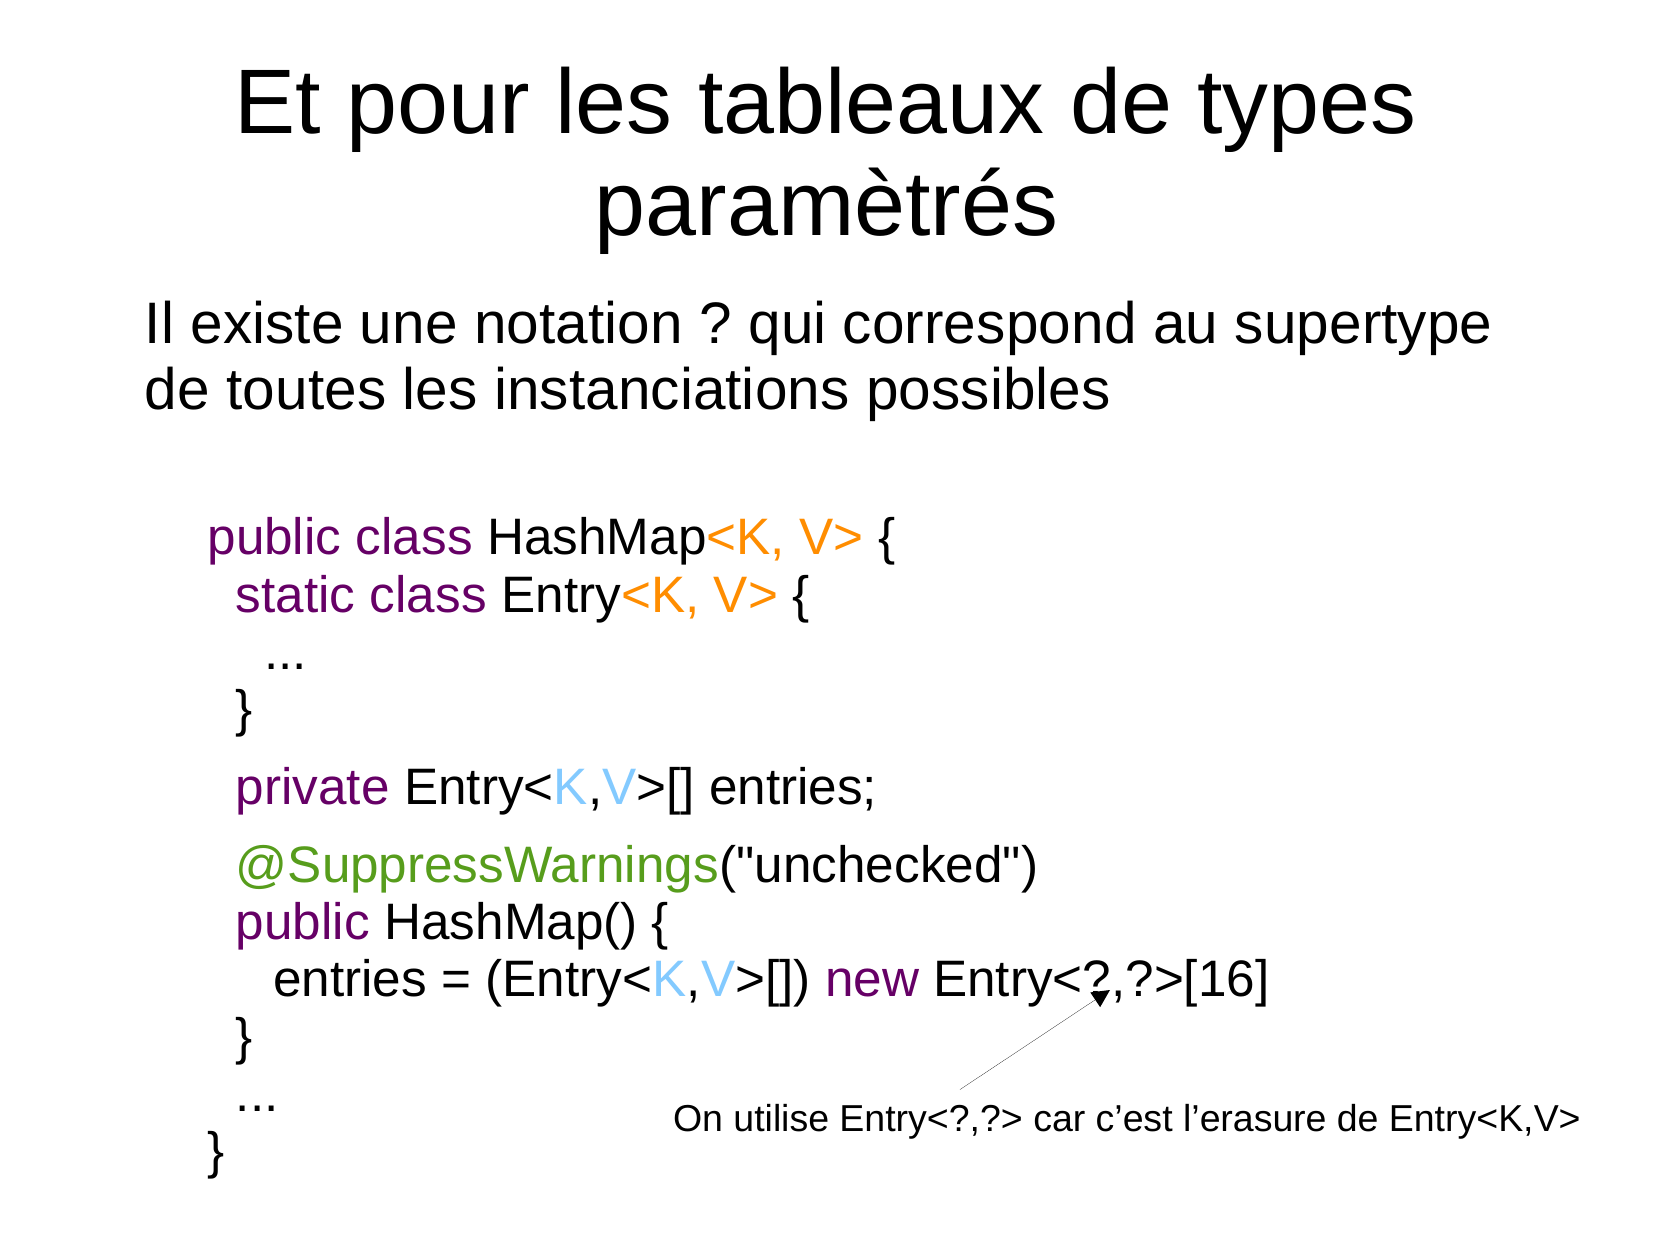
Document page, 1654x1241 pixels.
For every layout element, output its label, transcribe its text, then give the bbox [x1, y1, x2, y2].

title Et pour les tableaux de types paramètrés [82, 49, 1571, 257]
text_box On utilise Entry<?,?> car c’est l’erasure de Entry<K,V> [658, 1089, 1597, 1147]
list Il existe une notation ? qui correspond au supertype de toutes les instanciations possibles public class HashMap<K, V> { static class Entry<K, V> { ... } private Entry<K,V>[] entries; @SuppressWarnings("unchecked") public HashMap() { entries = (Entry<K,V>[]) new Entry<?,?>[16] } ... } [82, 290, 1571, 1186]
